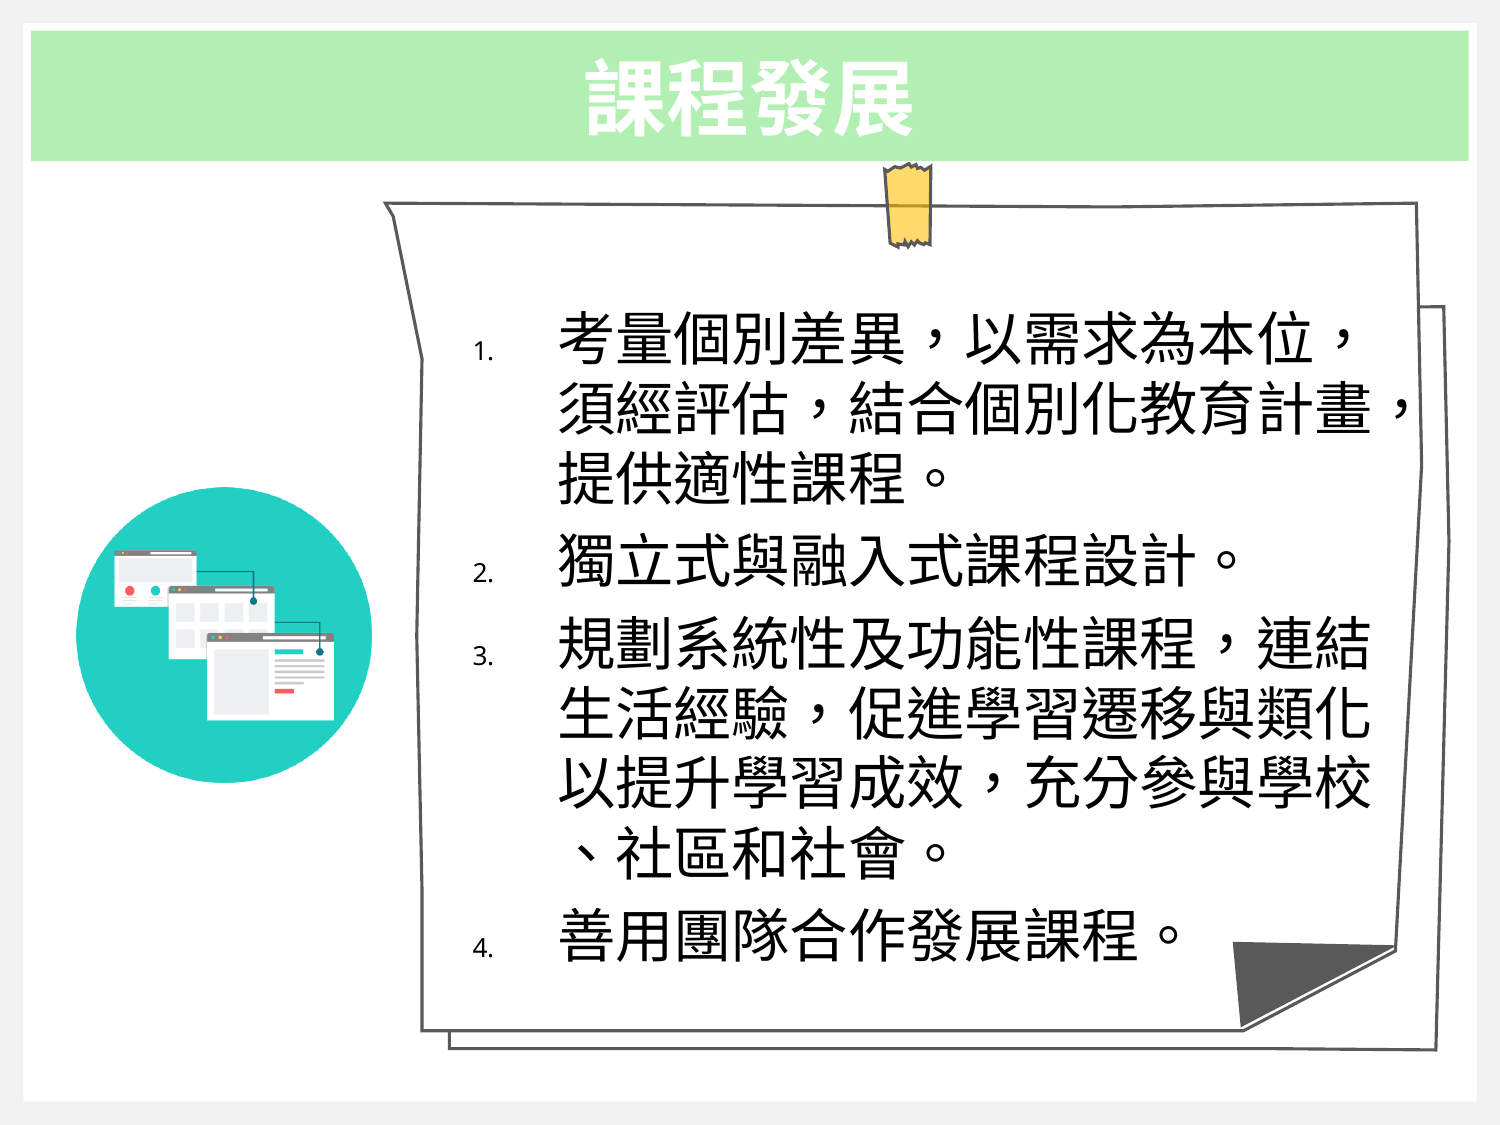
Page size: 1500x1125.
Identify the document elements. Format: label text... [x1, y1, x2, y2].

text_box [385, 163, 1449, 1050]
picture [76, 487, 372, 783]
text_box 課程發展 [31, 30, 1469, 161]
text_box 考量個別差異，以需求為本位，須經評估，結合個別化教育計畫，提供適性課程。 獨立式與融入式課程設計。 規劃系統性及功能性課程，連結生活經驗，促進學習遷移與類化以提升學習成效，充分參與學校 、社區和社會。 善用團隊合作發展課程。 [457, 294, 1404, 977]
